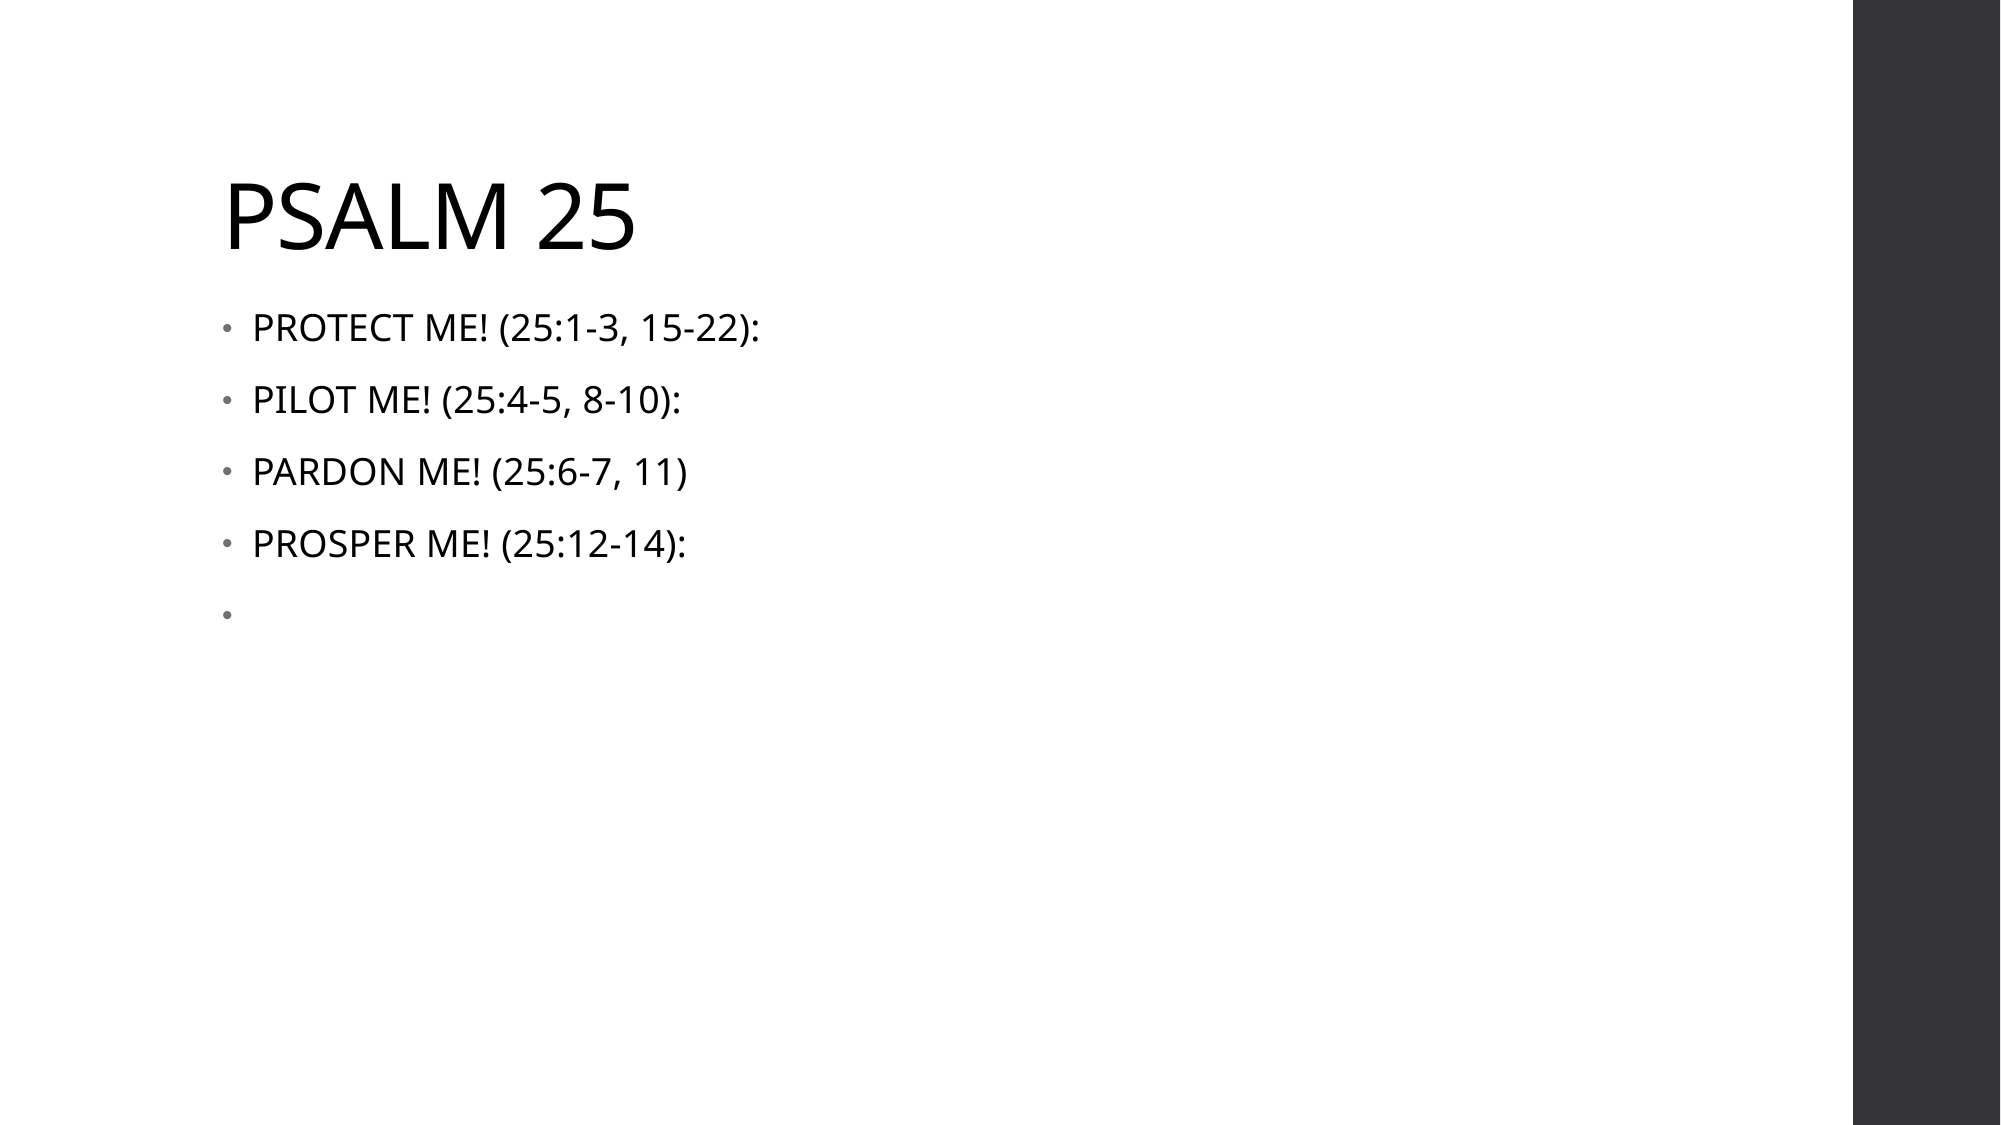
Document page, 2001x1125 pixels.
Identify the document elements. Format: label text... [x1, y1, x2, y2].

title PSALM 25 [206, 60, 1797, 278]
list PROTECT ME! (25:1-3, 15-22): PILOT ME! (25:4-5, 8-10): PARDON ME! (25:6-7, 11) PROSPER ME! (25:12-14): [206, 299, 1617, 1014]
